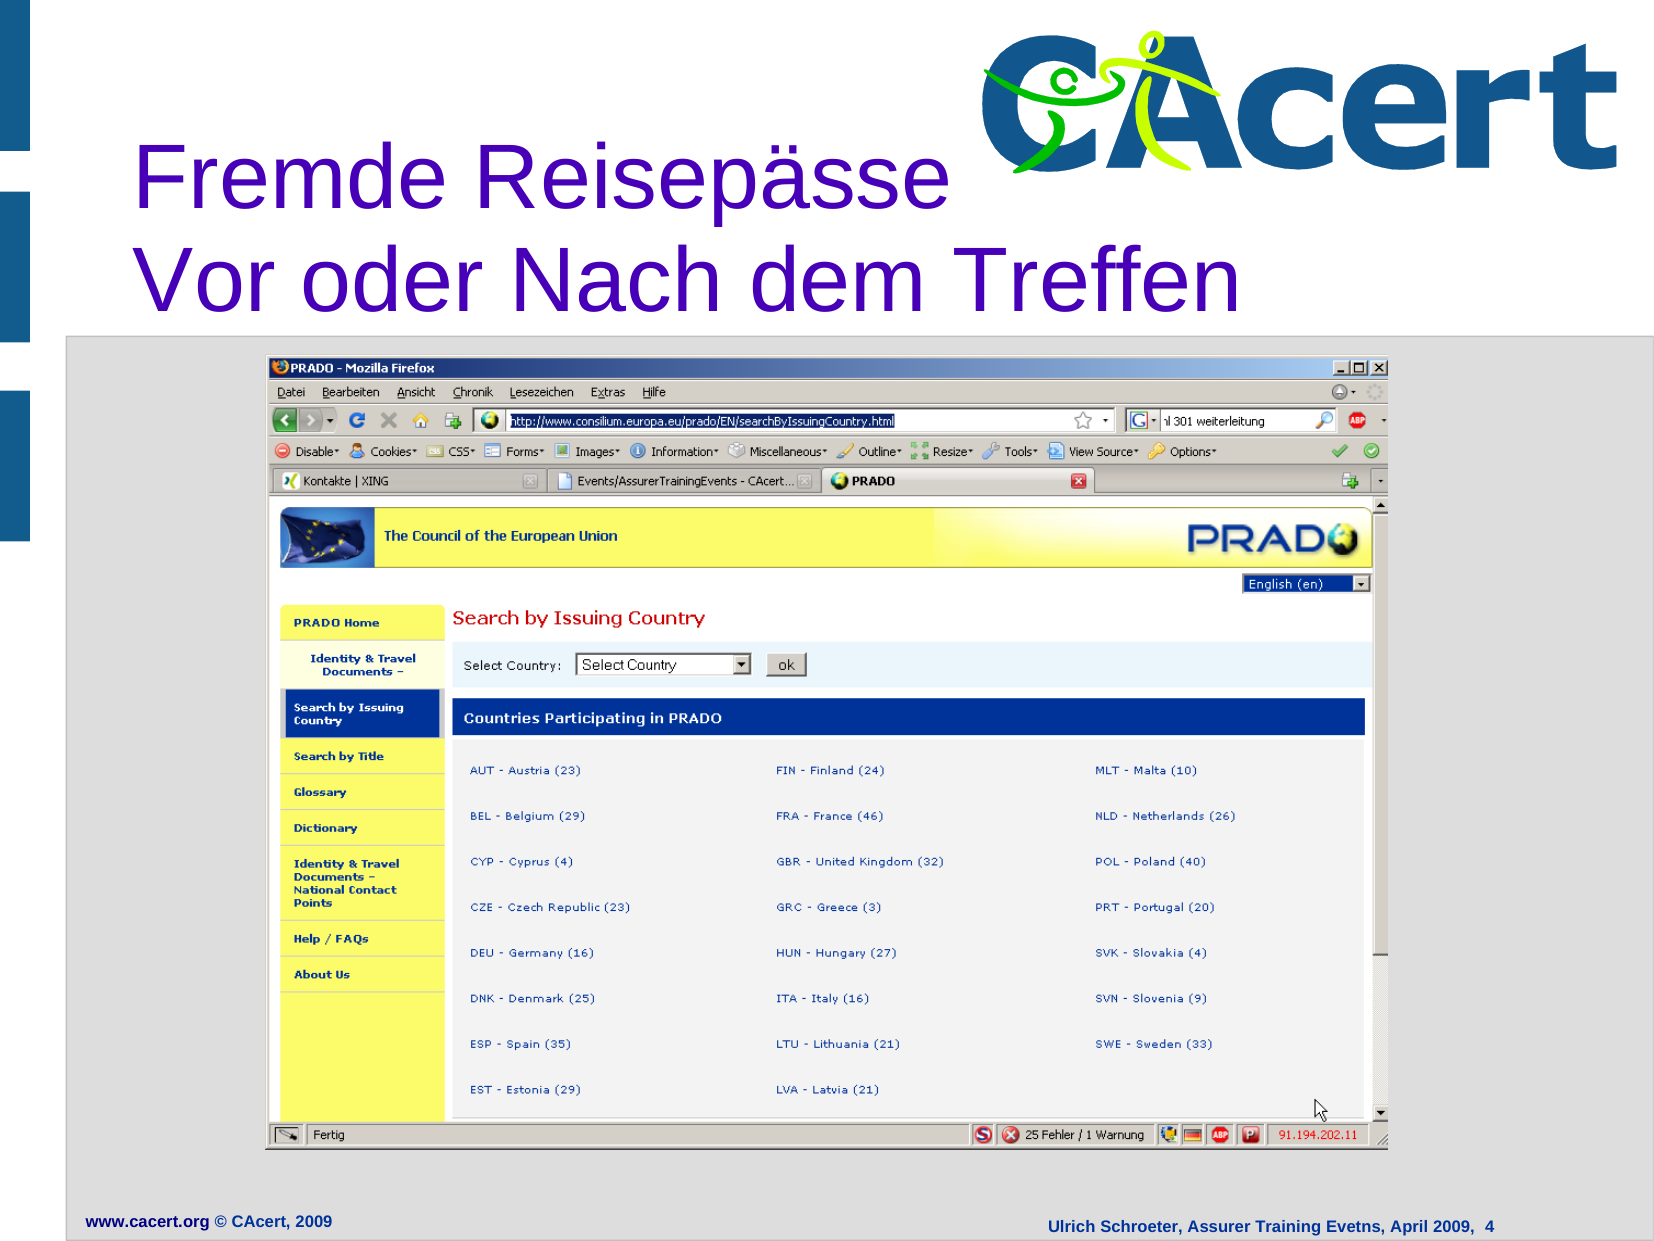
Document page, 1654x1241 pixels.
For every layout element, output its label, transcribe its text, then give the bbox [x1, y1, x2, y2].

picture [265, 354, 1388, 1150]
text_box Fremde Reisepässe Vor oder Nach dem Treffen [118, 118, 1260, 339]
